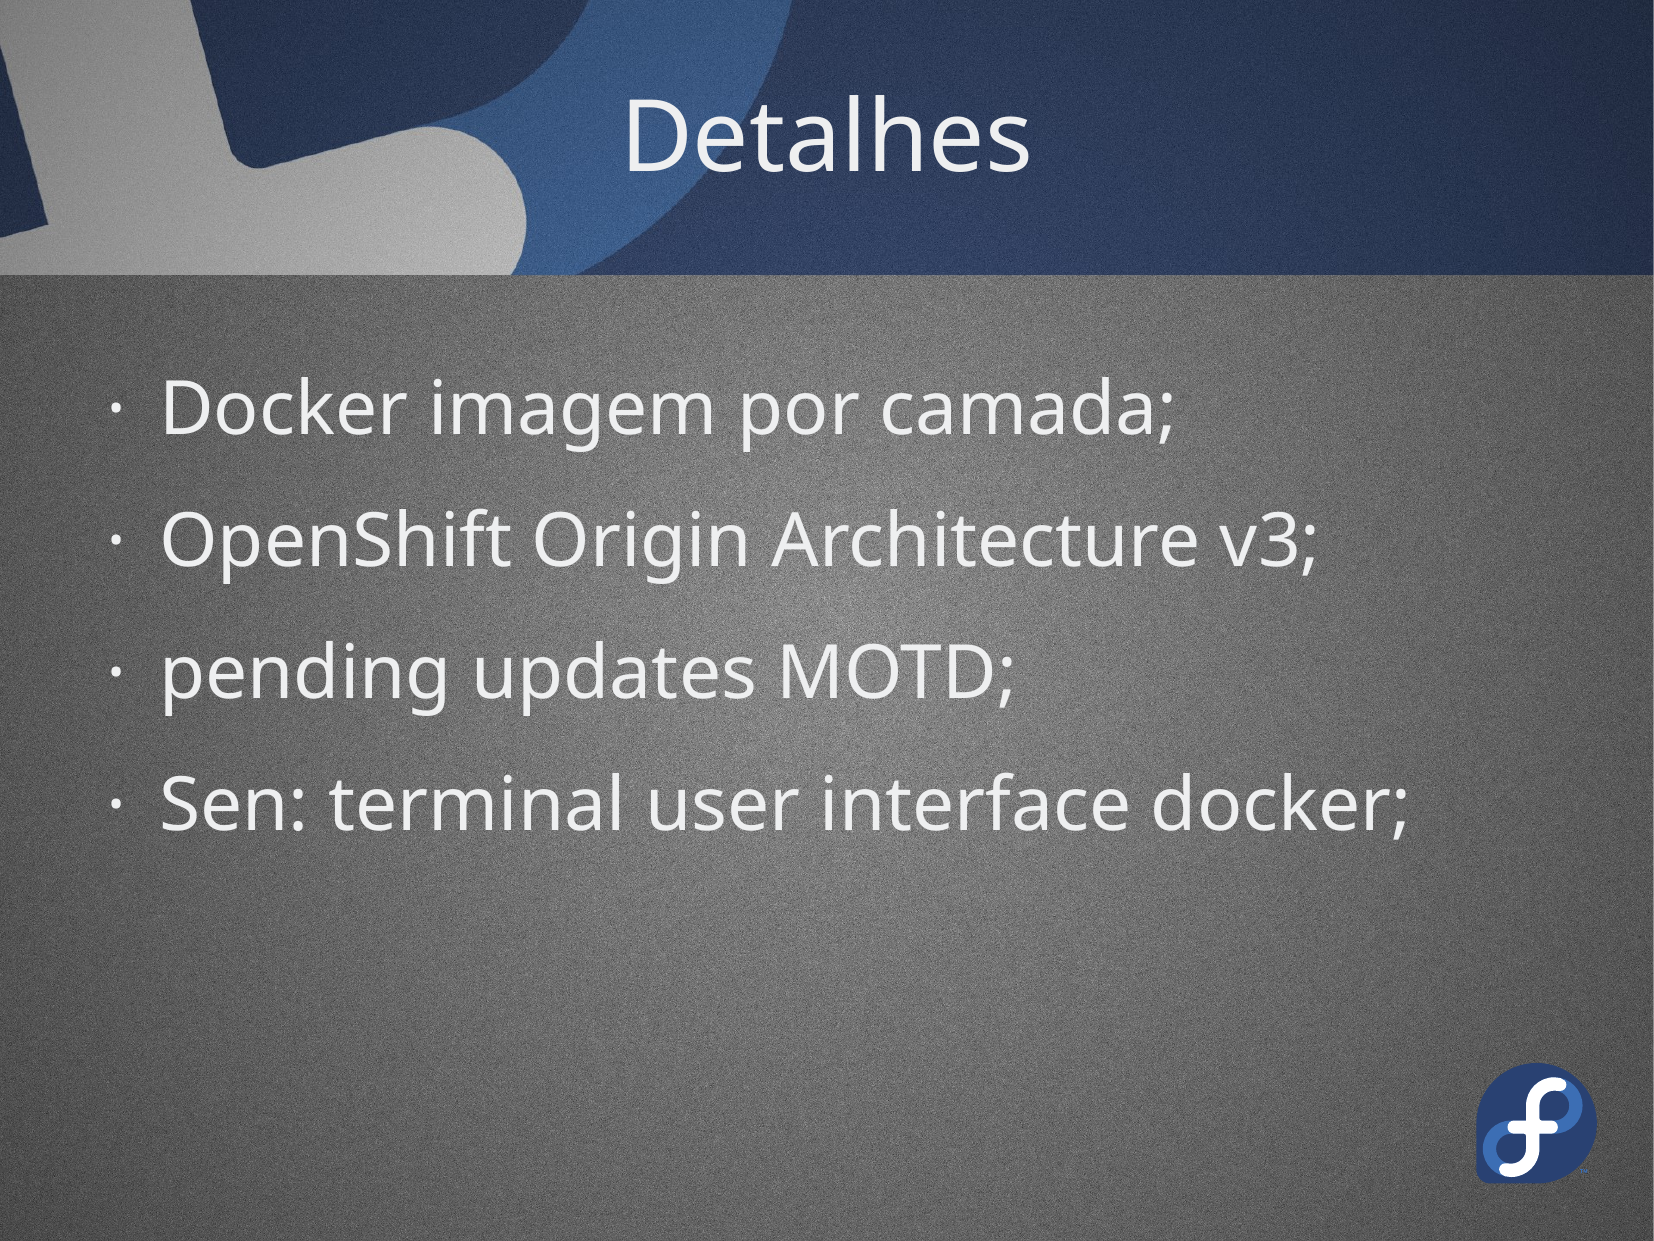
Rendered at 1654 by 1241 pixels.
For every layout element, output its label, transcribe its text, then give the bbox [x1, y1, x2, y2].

list Docker imagem por camada; OpenShift Origin Architecture v3; pending updates MOTD; Sen: terminal user interface docker; [88, 354, 1565, 1111]
picture [0, 0, 1654, 1241]
title Detalhes [88, 29, 1565, 237]
